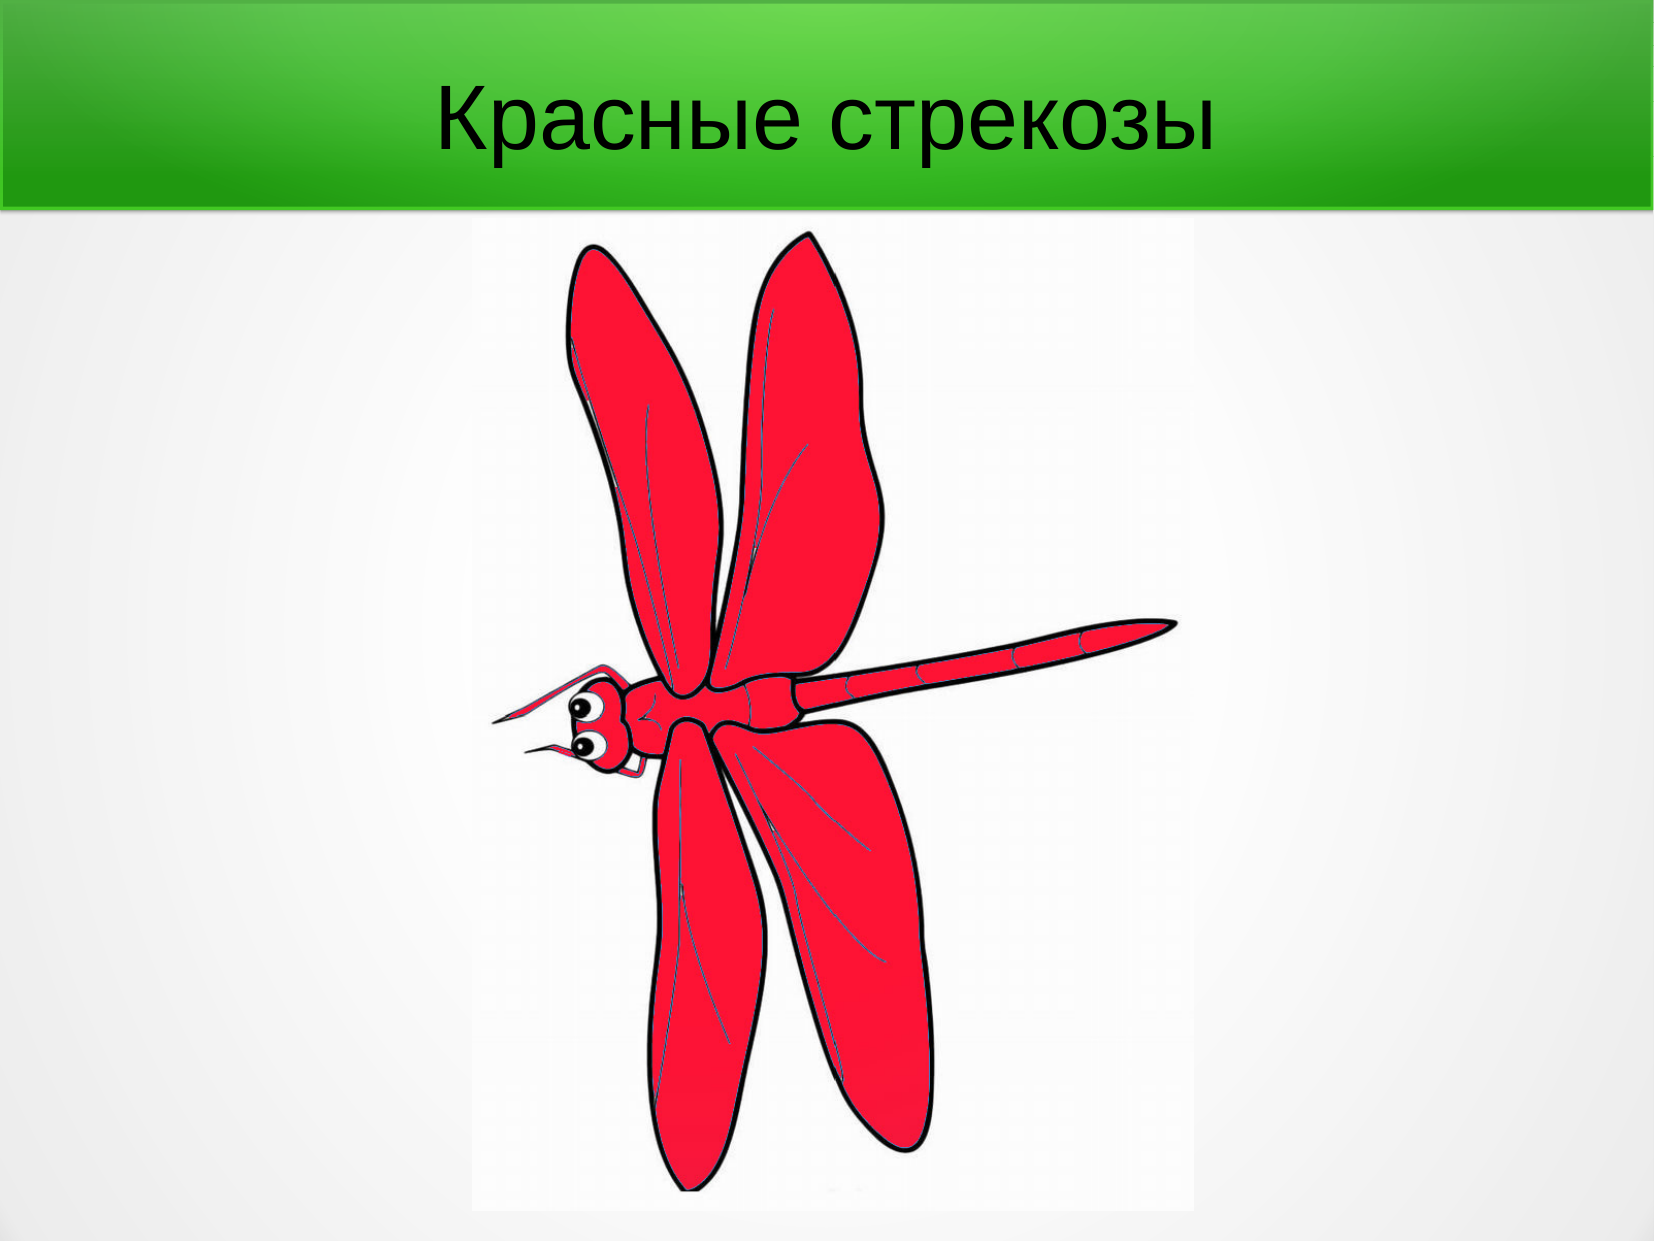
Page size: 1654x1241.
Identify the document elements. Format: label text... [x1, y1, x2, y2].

picture [472, 218, 1194, 1211]
title Красные стрекозы [82, 47, 1571, 189]
